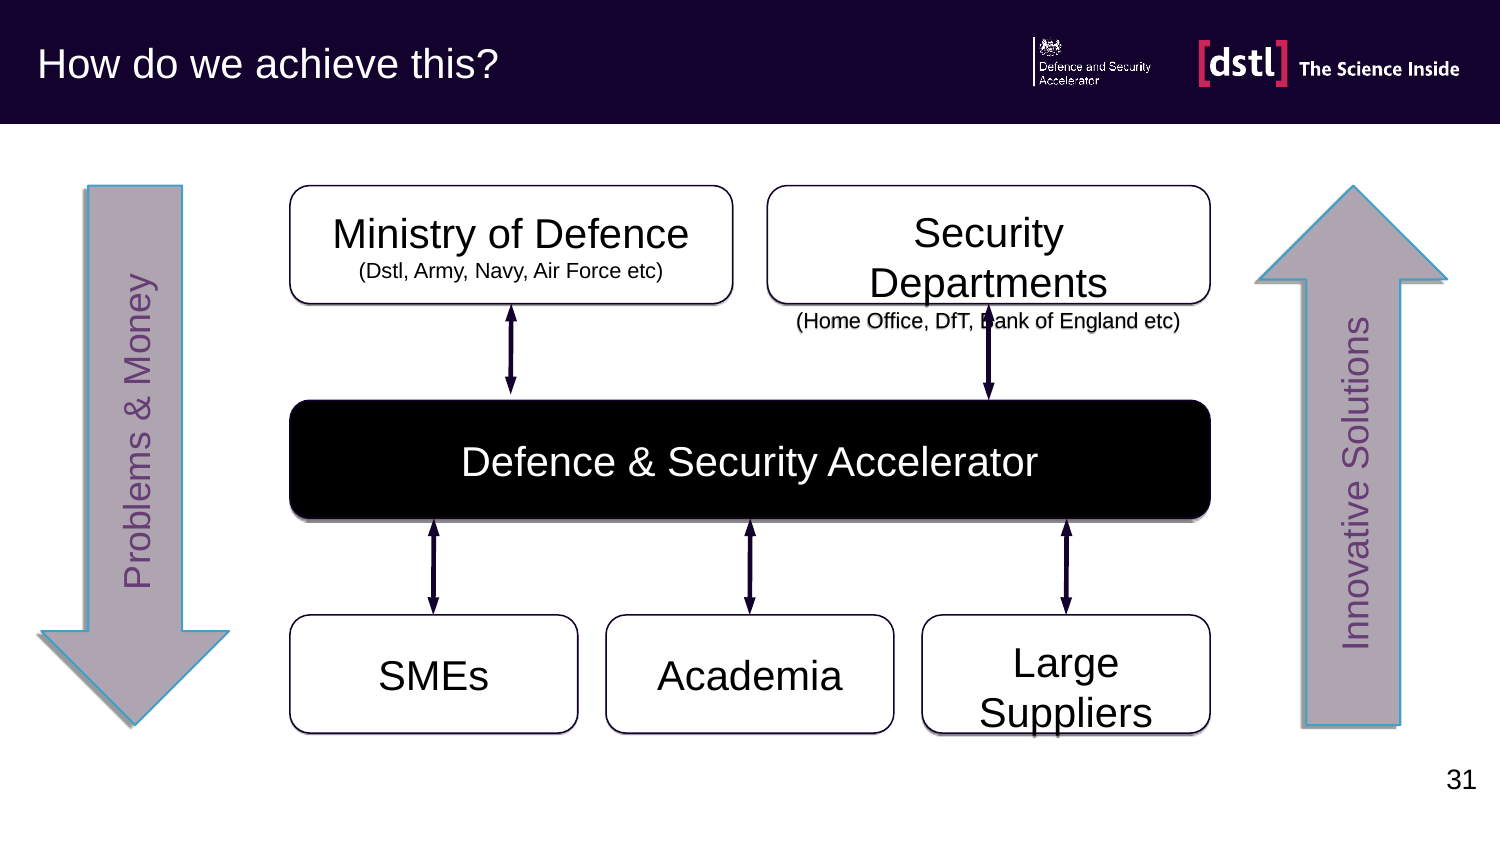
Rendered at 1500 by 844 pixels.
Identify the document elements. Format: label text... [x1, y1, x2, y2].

text_box How do we achieve this? [22, 29, 1440, 95]
text_box Innovative Solutions [1306, 232, 1401, 726]
text_box Defence & Security Accelerator [289, 400, 1211, 519]
text_box [41, 631, 88, 678]
text_box [183, 631, 230, 678]
text_box [1401, 233, 1448, 280]
text_box [89, 679, 182, 726]
text_box Large Suppliers [922, 614, 1211, 734]
picture [1033, 37, 1151, 87]
text_box Academia [606, 614, 894, 734]
text_box Security Departments (Home Office, DfT, Bank of England etc) [767, 185, 1211, 304]
text_box Ministry of Defence (Dstl, Army, Navy, Air Force etc) [289, 185, 733, 304]
text_box Problems & Money [88, 185, 183, 679]
text_box [1259, 185, 1400, 280]
text_box SMEs [289, 614, 578, 734]
